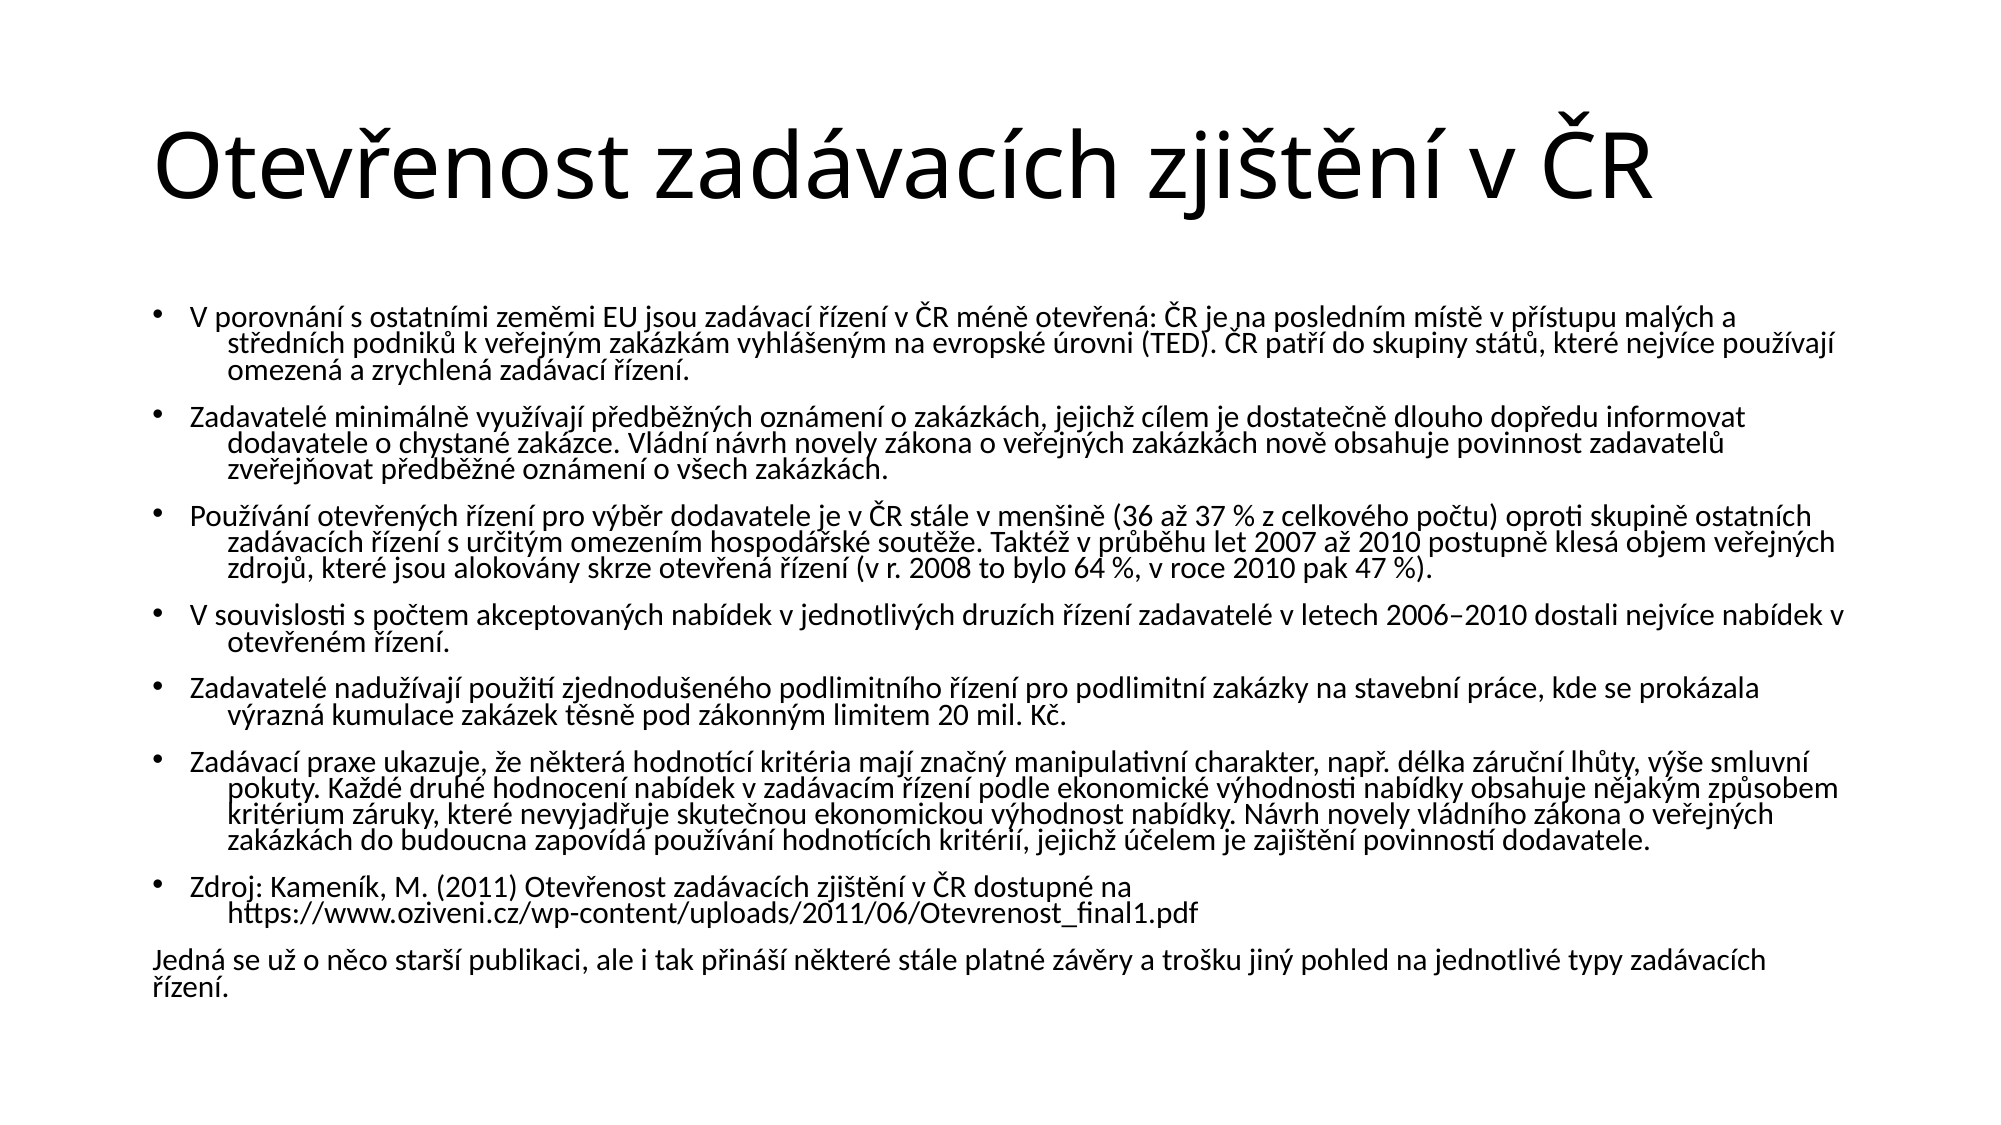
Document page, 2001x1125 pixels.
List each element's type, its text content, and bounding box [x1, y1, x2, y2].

title Otevřenost zadávacích zjištění v ČR [137, 59, 1863, 278]
list V porovnání s ostatními zeměmi EU jsou zadávací řízení v ČR méně otevřená: ČR je na posledním místě v přístupu malých a středních podniků k veřejným zakázkám vyhlášeným na evropské úrovni (TED). ČR patří do skupiny států, které nejvíce používají omezená a zrychlená zadávací řízení. Zadavatelé minimálně využívají předběžných oznámení o zakázkách, jejichž cílem je dostatečně dlouho dopředu informovat dodavatele o chystané zakázce. Vládní návrh novely zákona o veřejných zakázkách nově obsahuje povinnost zadavatelů zveřejňovat předběžné oznámení o všech zakázkách. Používání otevřených řízení pro výběr dodavatele je v ČR stále v menšině (36 až 37 % z celkového počtu) oproti skupině ostatních zadávacích řízení s určitým omezením hospodářské soutěže. Taktéž v průběhu let 2007 až 2010 postupně klesá objem veřejných zdrojů, které jsou alokovány skrze otevřená řízení (v r. 2008 to bylo 64 %, v roce 2010 pak 47 %). V souvislosti s počtem akceptovaných nabídek v jednotlivých druzích řízení zadavatelé v letech 2006–2010 dostali nejvíce nabídek v otevřeném řízení. Zadavatelé nadužívají použití zjednodušeného podlimitního řízení pro podlimitní zakázky na stavební práce, kde se prokázala výrazná kumulace zakázek těsně pod zákonným limitem 20 mil. Kč. Zadávací praxe ukazuje, že některá hodnotící kritéria mají značný manipulativní charakter, např. délka záruční lhůty, výše smluvní pokuty. Každé druhé hodnocení nabídek v zadávacím řízení podle ekonomické výhodnosti nabídky obsahuje nějakým způsobem kritérium záruky, které nevyjadřuje skutečnou ekonomickou výhodnost nabídky. Návrh novely vládního zákona o veřejných zakázkách do budoucna zapovídá používání hodnotících kritérií, jejichž účelem je zajištění povinností dodavatele. Zdroj: Kameník, M. (2011) Otevřenost zadávacích zjištění v ČR dostupné na https://www.oziveni.cz/wp-content/uploads/2011/06/Otevrenost_final1.pdf Jedná se už o něco starší publikaci, ale i tak přináší některé stále platné závěry a trošku jiný pohled na jednotlivé typy zadávacích řízení. [137, 299, 1863, 1014]
